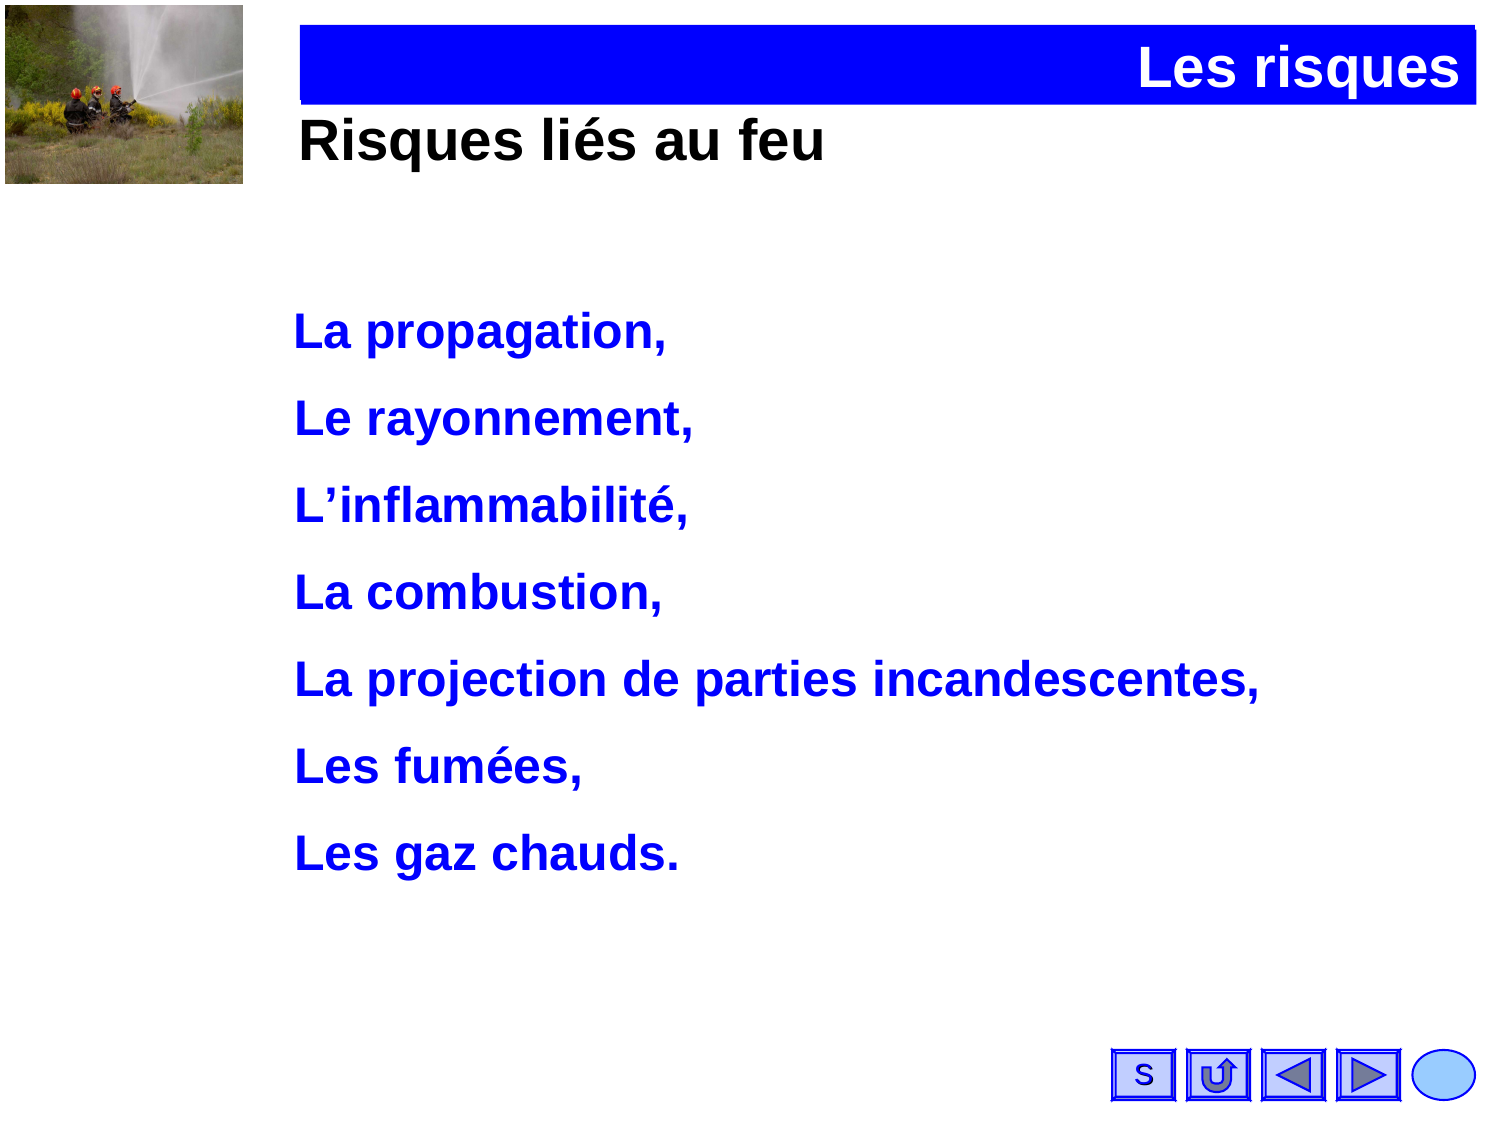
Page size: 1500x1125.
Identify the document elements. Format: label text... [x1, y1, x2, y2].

picture [5, 5, 243, 184]
text_box Risques liés au feu [283, 100, 1459, 182]
text_box La propagation, Le rayonnement, L’inflammabilité, La combustion, La projection de parties incandescentes, Les fumées, Les gaz chauds. [265, 295, 1277, 889]
text_box Les risques [301, 29, 1477, 105]
text_box [1412, 1049, 1476, 1101]
